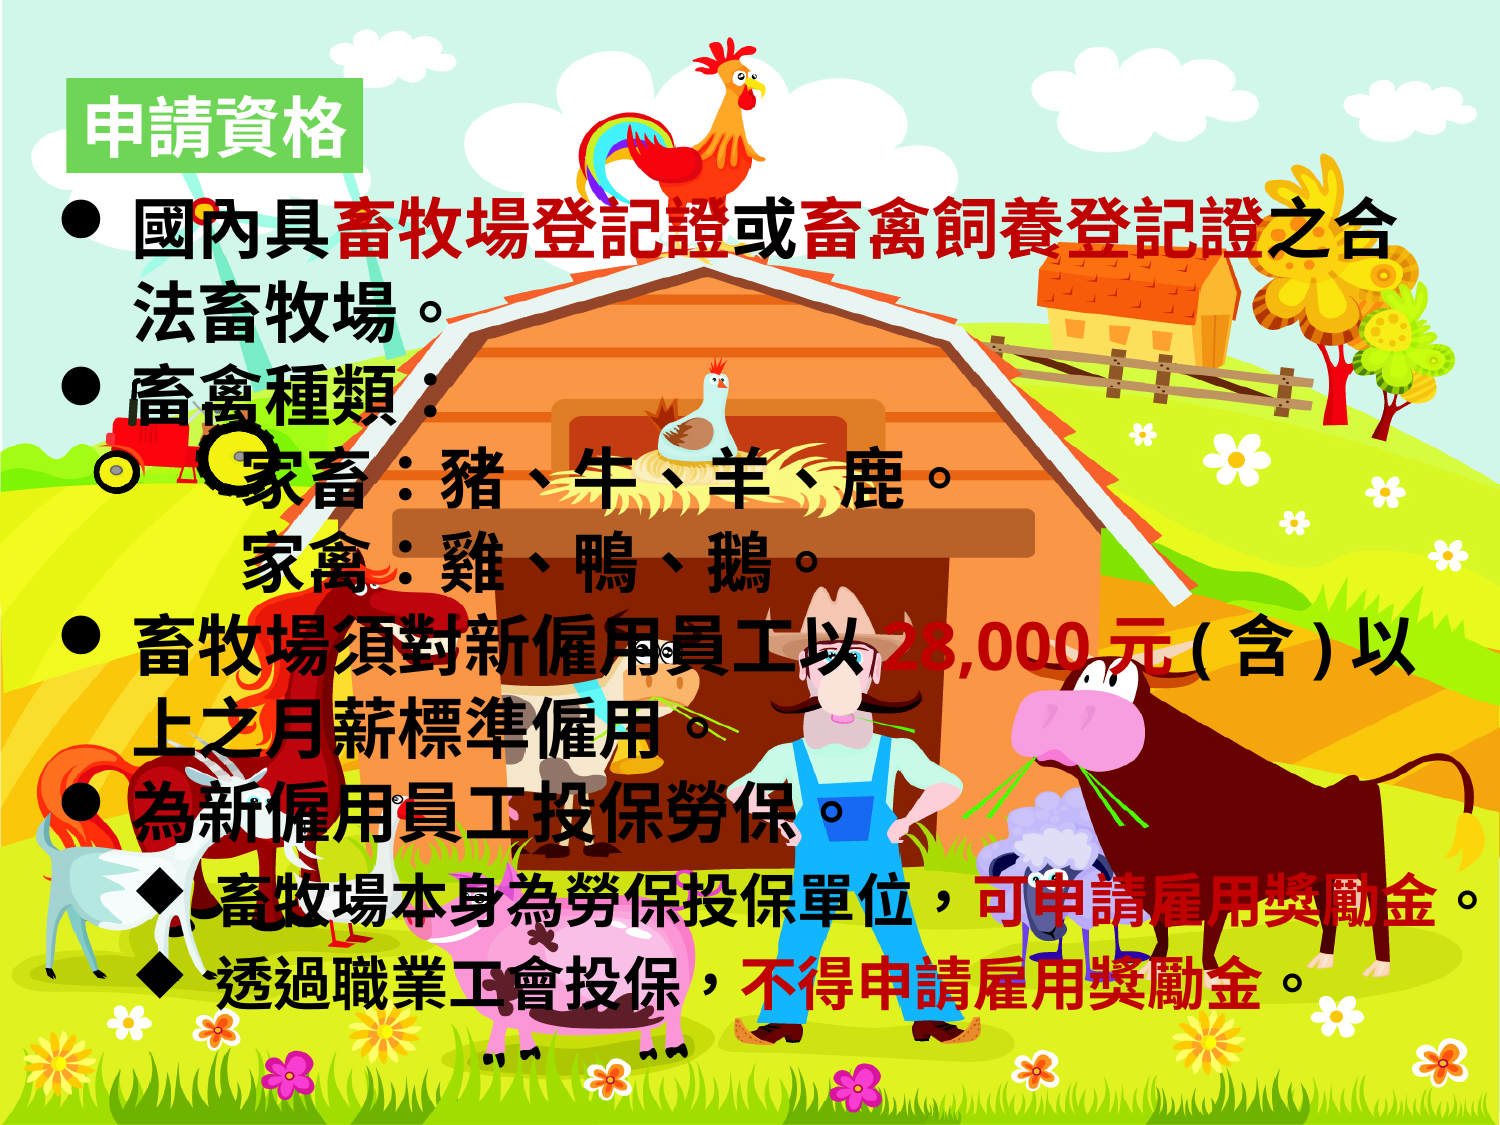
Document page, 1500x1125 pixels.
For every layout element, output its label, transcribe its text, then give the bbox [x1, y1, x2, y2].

picture [0, 0, 1500, 1125]
text_box 申請資格 [66, 78, 364, 173]
text_box 國內具畜牧場登記證或畜禽飼養登記證之合法畜牧場。 畜禽種類： 家畜：豬、牛、羊、鹿。 家禽：雞、鴨、鵝。 畜牧場須對新僱用員工以28,000元(含)以上之月薪標準僱用。 為新僱用員工投保勞保。 畜牧場本身為勞保投保單位，可申請雇用獎勵金。 透過職業工會投保，不得申請雇用獎勵金。 [41, 176, 1459, 1070]
